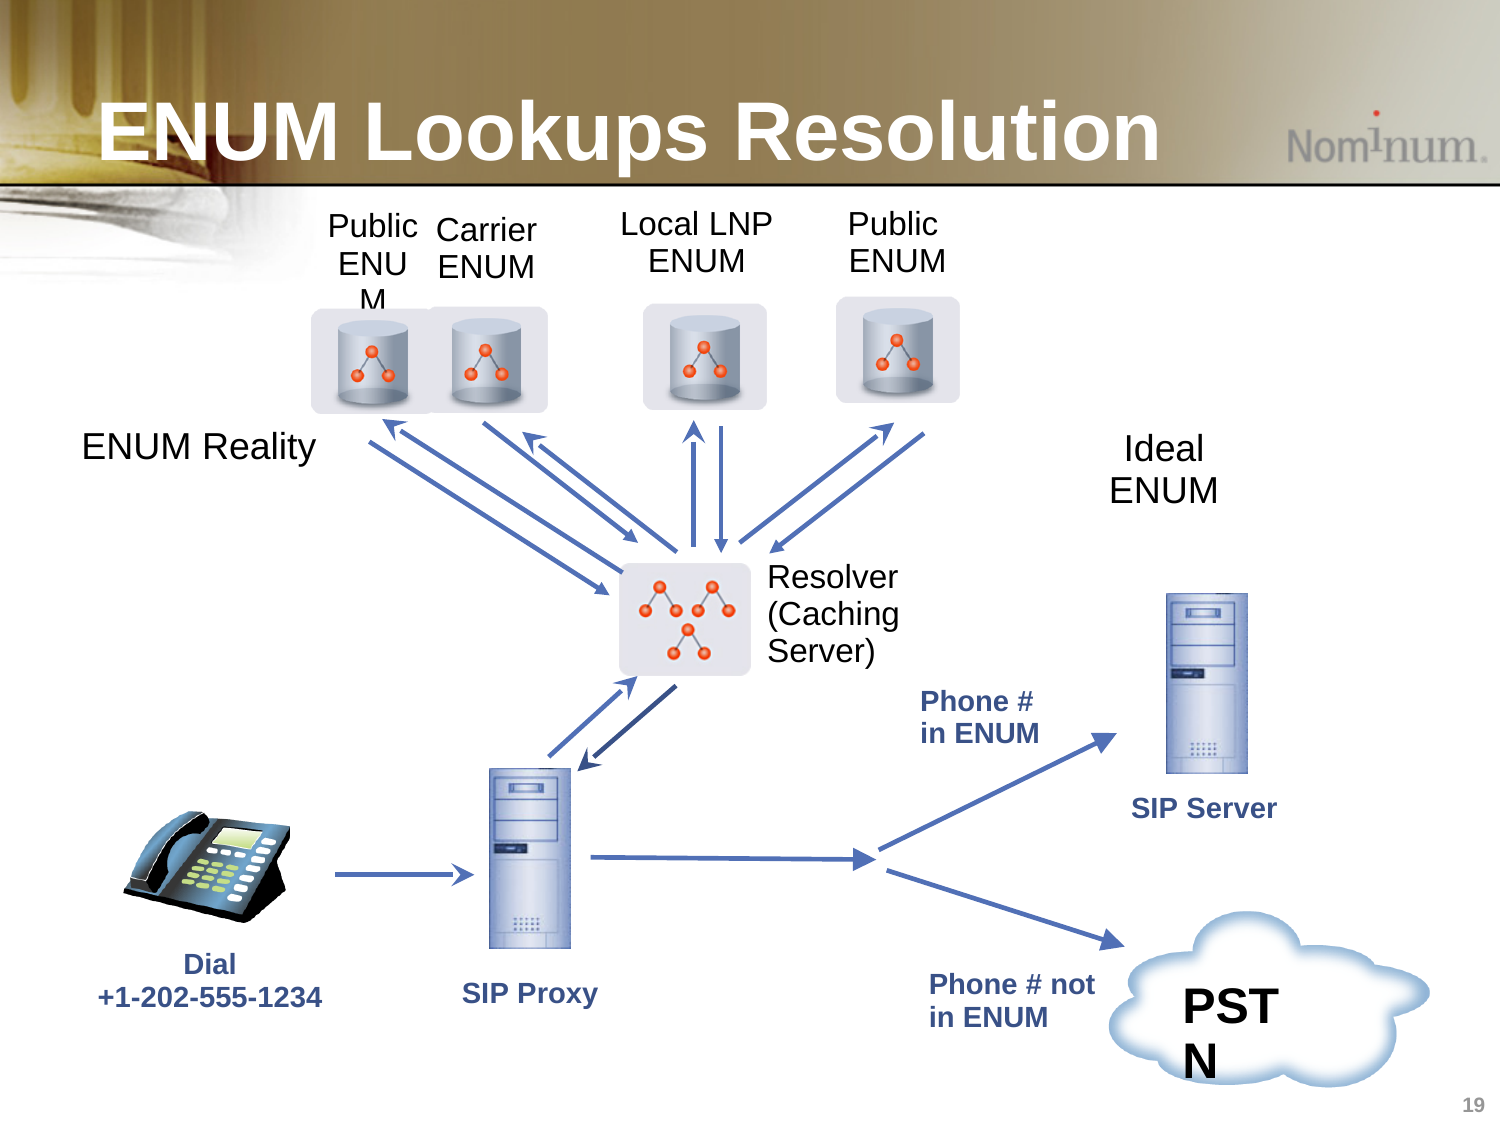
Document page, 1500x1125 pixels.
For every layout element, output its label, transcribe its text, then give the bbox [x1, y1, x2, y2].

text_box Phone # not in ENUM [914, 960, 1120, 1042]
text_box SIP Proxy [446, 969, 614, 1018]
text_box Resolver (Caching Server) [752, 550, 925, 678]
picture [0, 0, 1500, 1125]
text_box SIP Server [1116, 784, 1302, 833]
text_box Local LNP ENUM [605, 197, 789, 288]
text_box ENUM Reality [66, 418, 332, 476]
text_box Carrier ENUM [420, 203, 553, 294]
text_box Public ENUM [832, 197, 963, 288]
title ENUM Lookups Resolution [81, 23, 1210, 191]
text_box PSTN [1167, 970, 1330, 1098]
text_box Dial +1-202-555-1234 [82, 940, 338, 1022]
text_box Phone # in ENUM [905, 676, 1066, 758]
text_box Public ENUM [309, 200, 437, 327]
text_box Ideal ENUM [1048, 420, 1280, 520]
